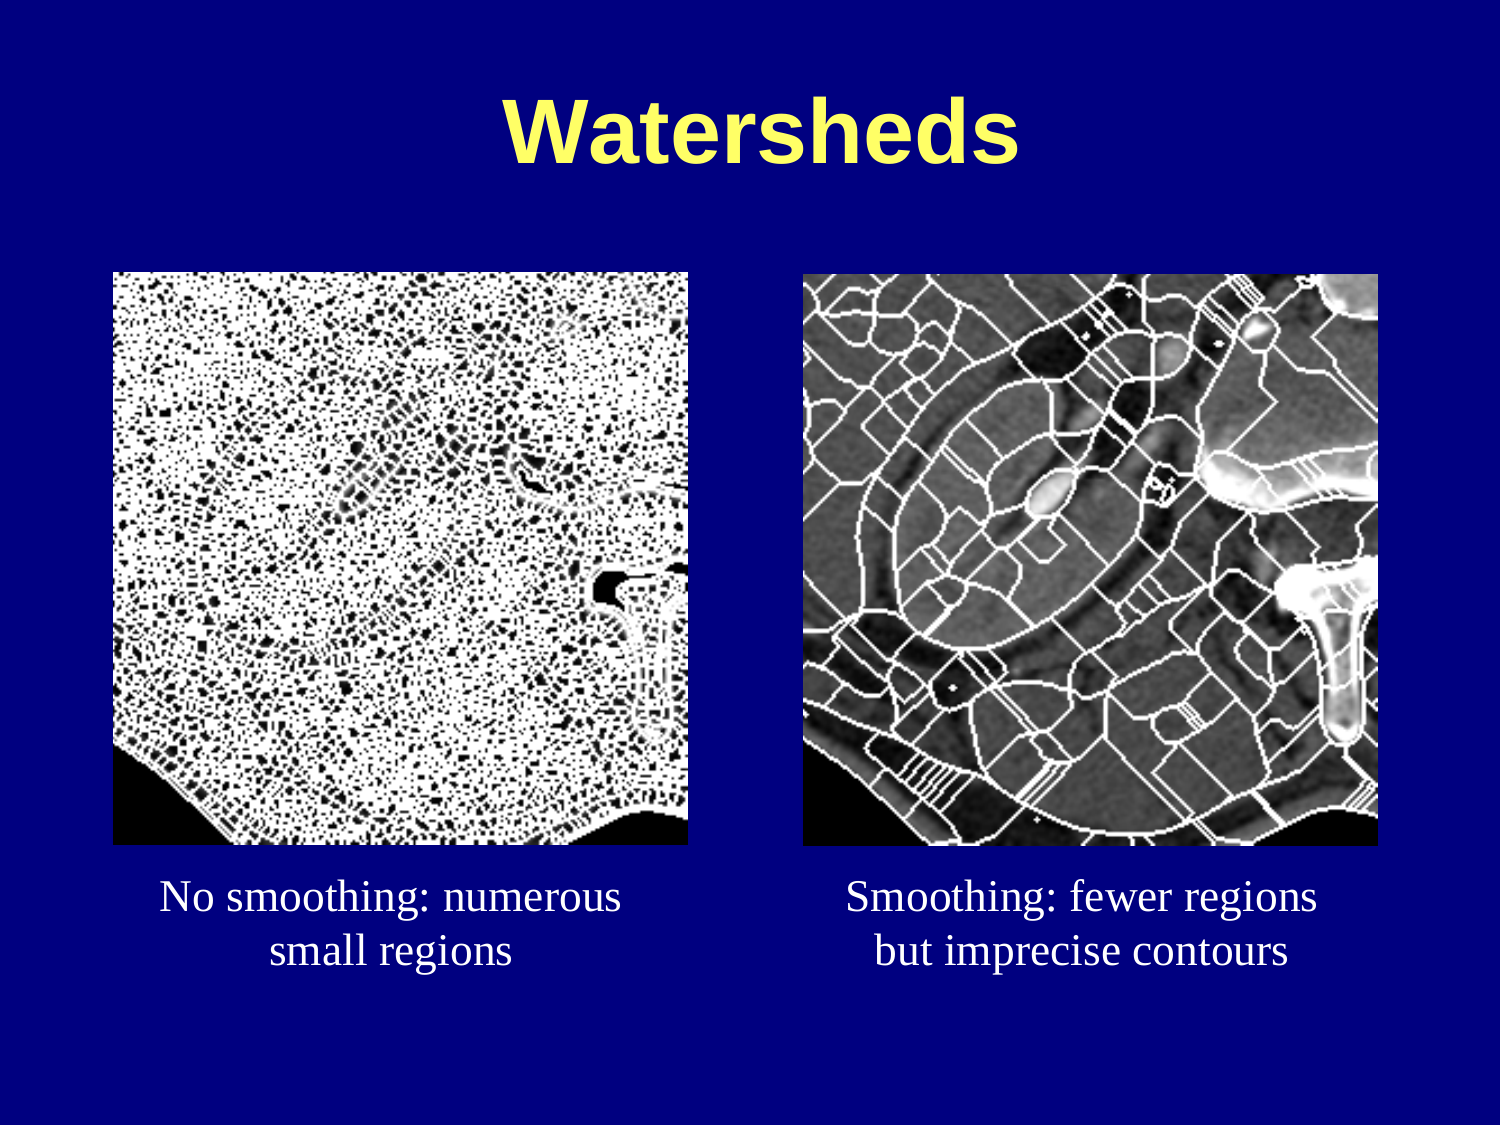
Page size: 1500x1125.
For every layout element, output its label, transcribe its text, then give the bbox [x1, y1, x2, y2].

text_box Smoothing: fewer regions but imprecise contours [843, 866, 1322, 1027]
picture [113, 272, 688, 845]
title Watersheds [106, 34, 1418, 222]
text_box No smoothing: numerous small regions [152, 866, 631, 972]
picture [803, 274, 1378, 847]
